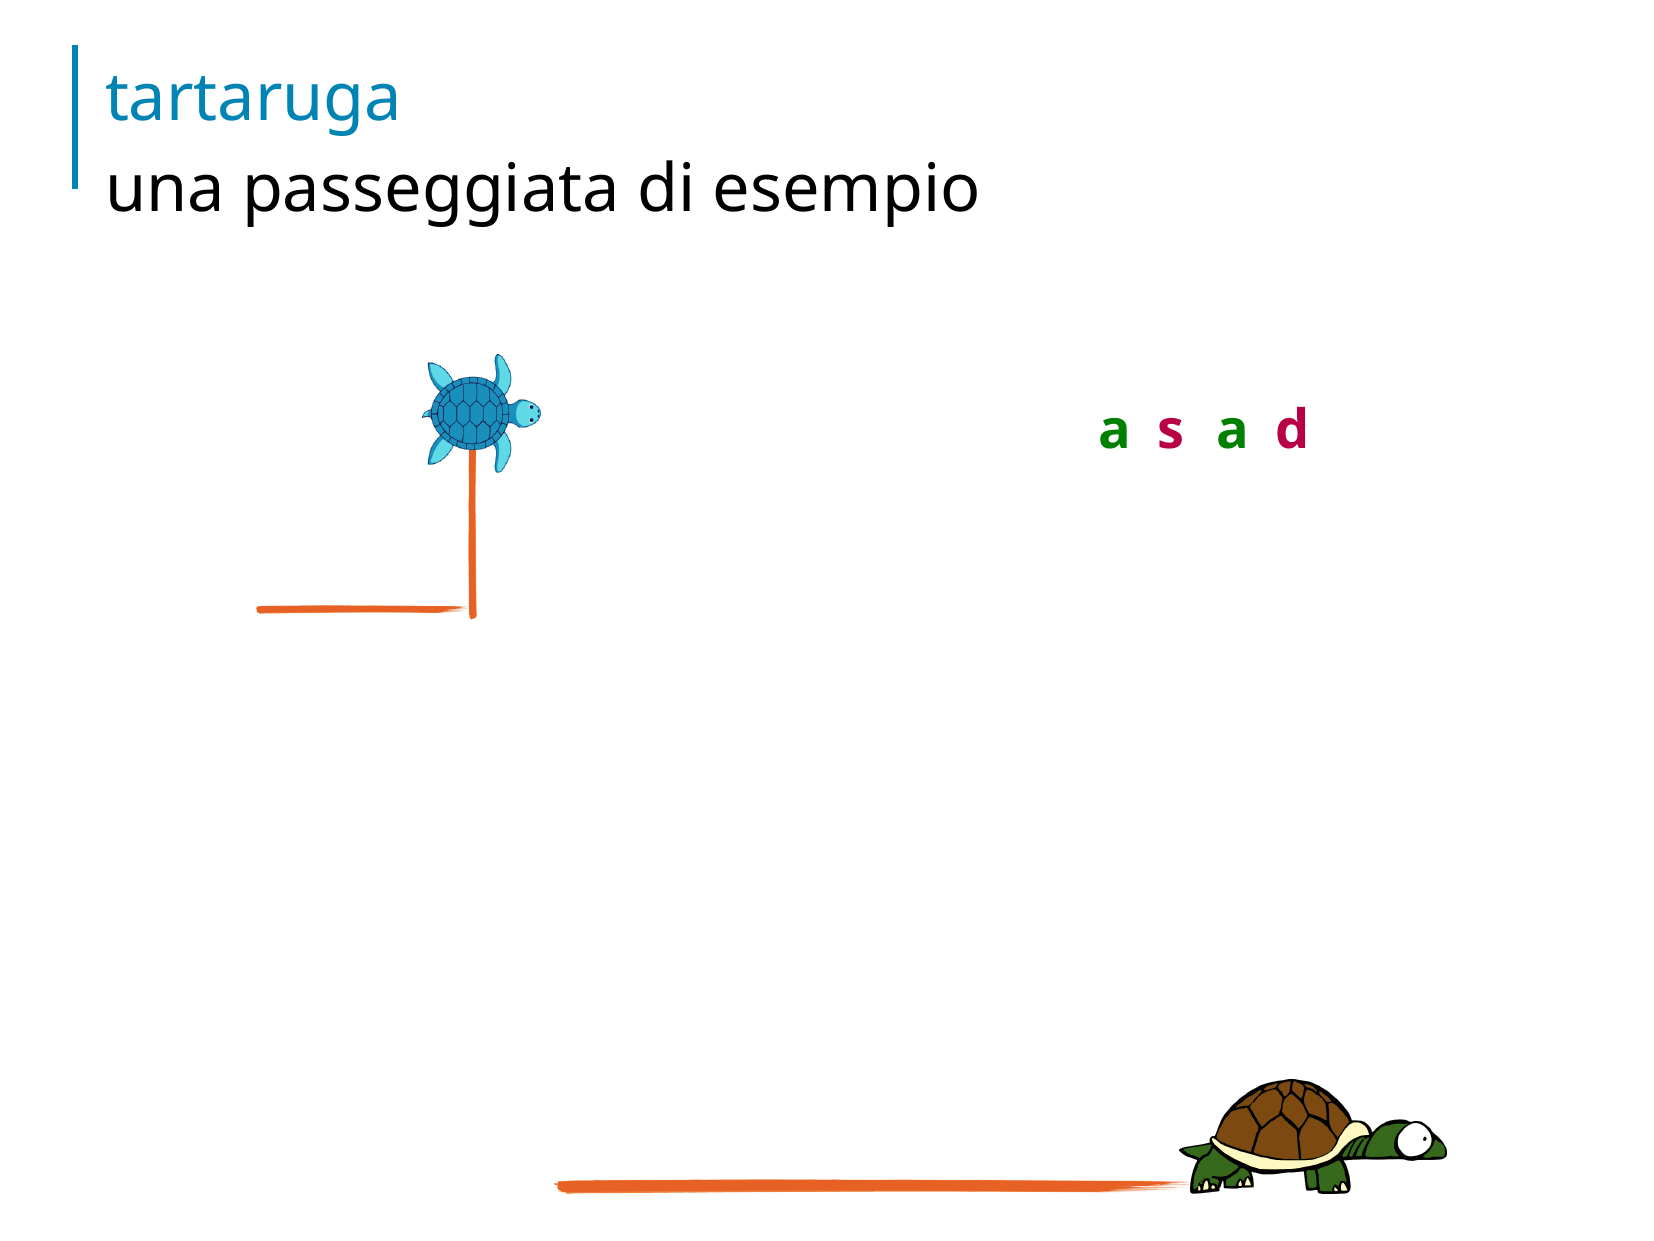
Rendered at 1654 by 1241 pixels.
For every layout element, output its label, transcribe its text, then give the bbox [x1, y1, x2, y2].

title tartaruga una passeggiata di esempio [105, 49, 1571, 200]
picture [553, 1079, 1447, 1194]
text_box a [1201, 383, 1260, 472]
text_box d [1260, 383, 1337, 472]
picture [255, 354, 541, 620]
text_box s [1142, 383, 1201, 472]
text_box a [1083, 383, 1142, 472]
